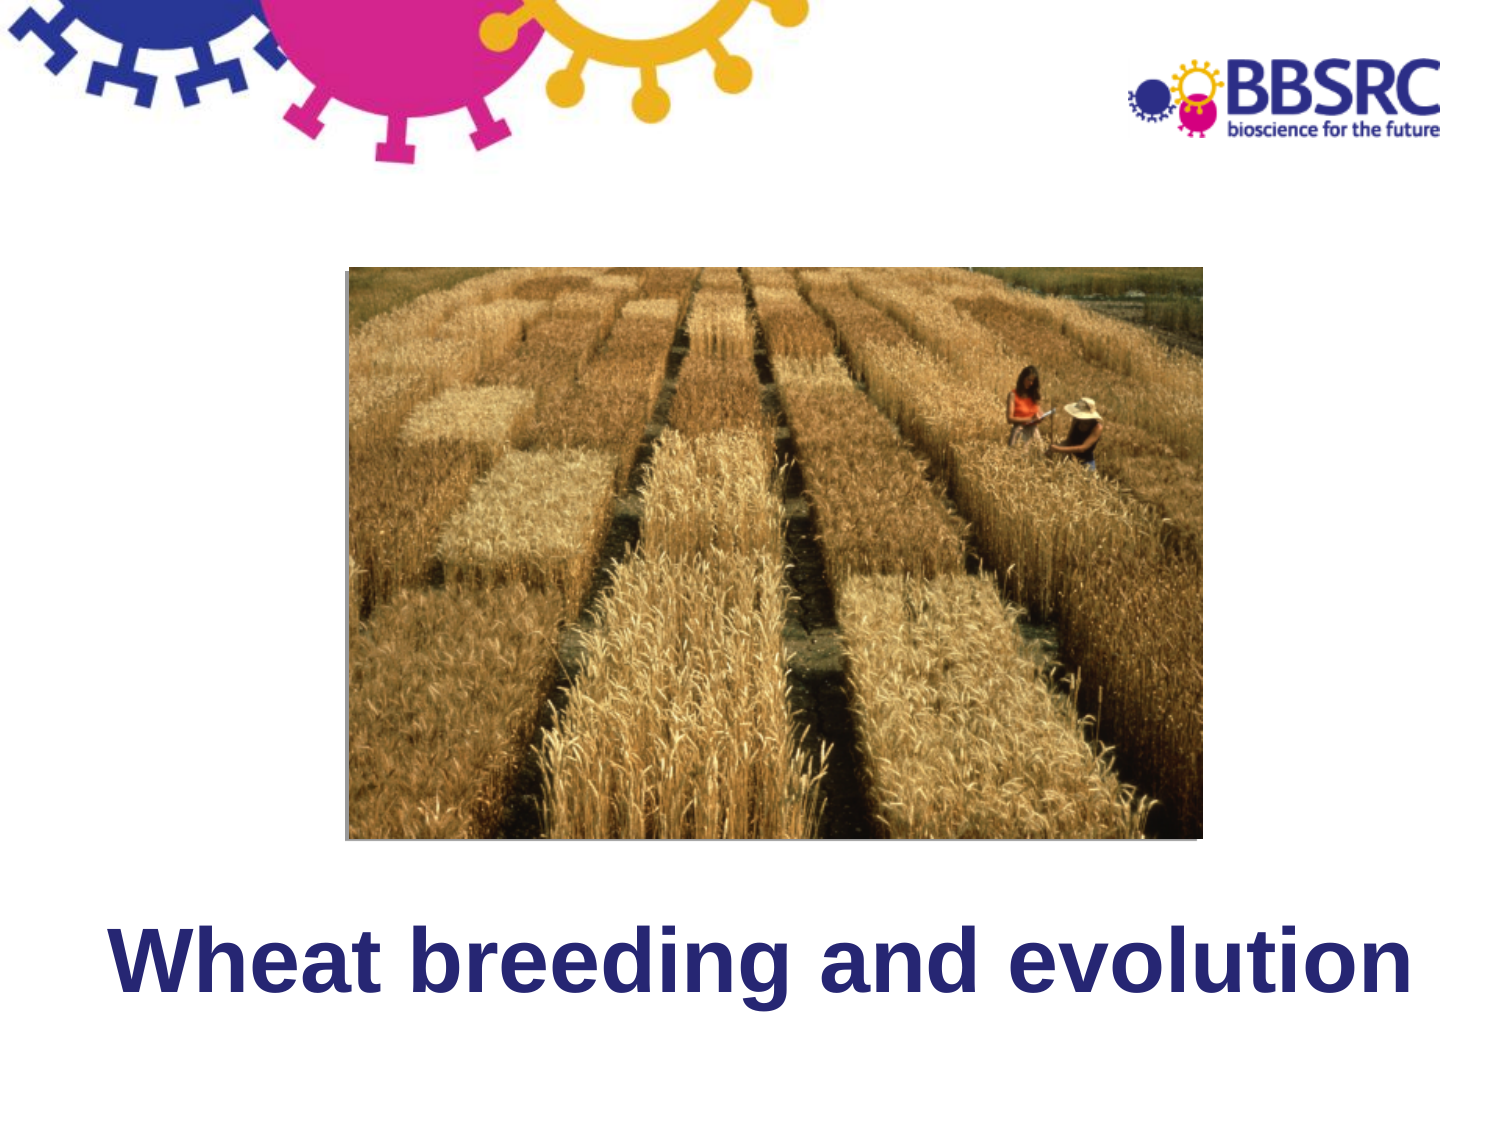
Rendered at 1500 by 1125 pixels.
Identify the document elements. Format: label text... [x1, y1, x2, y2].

title Wheat breeding and evolution [53, 893, 1471, 1036]
picture [349, 267, 1203, 839]
